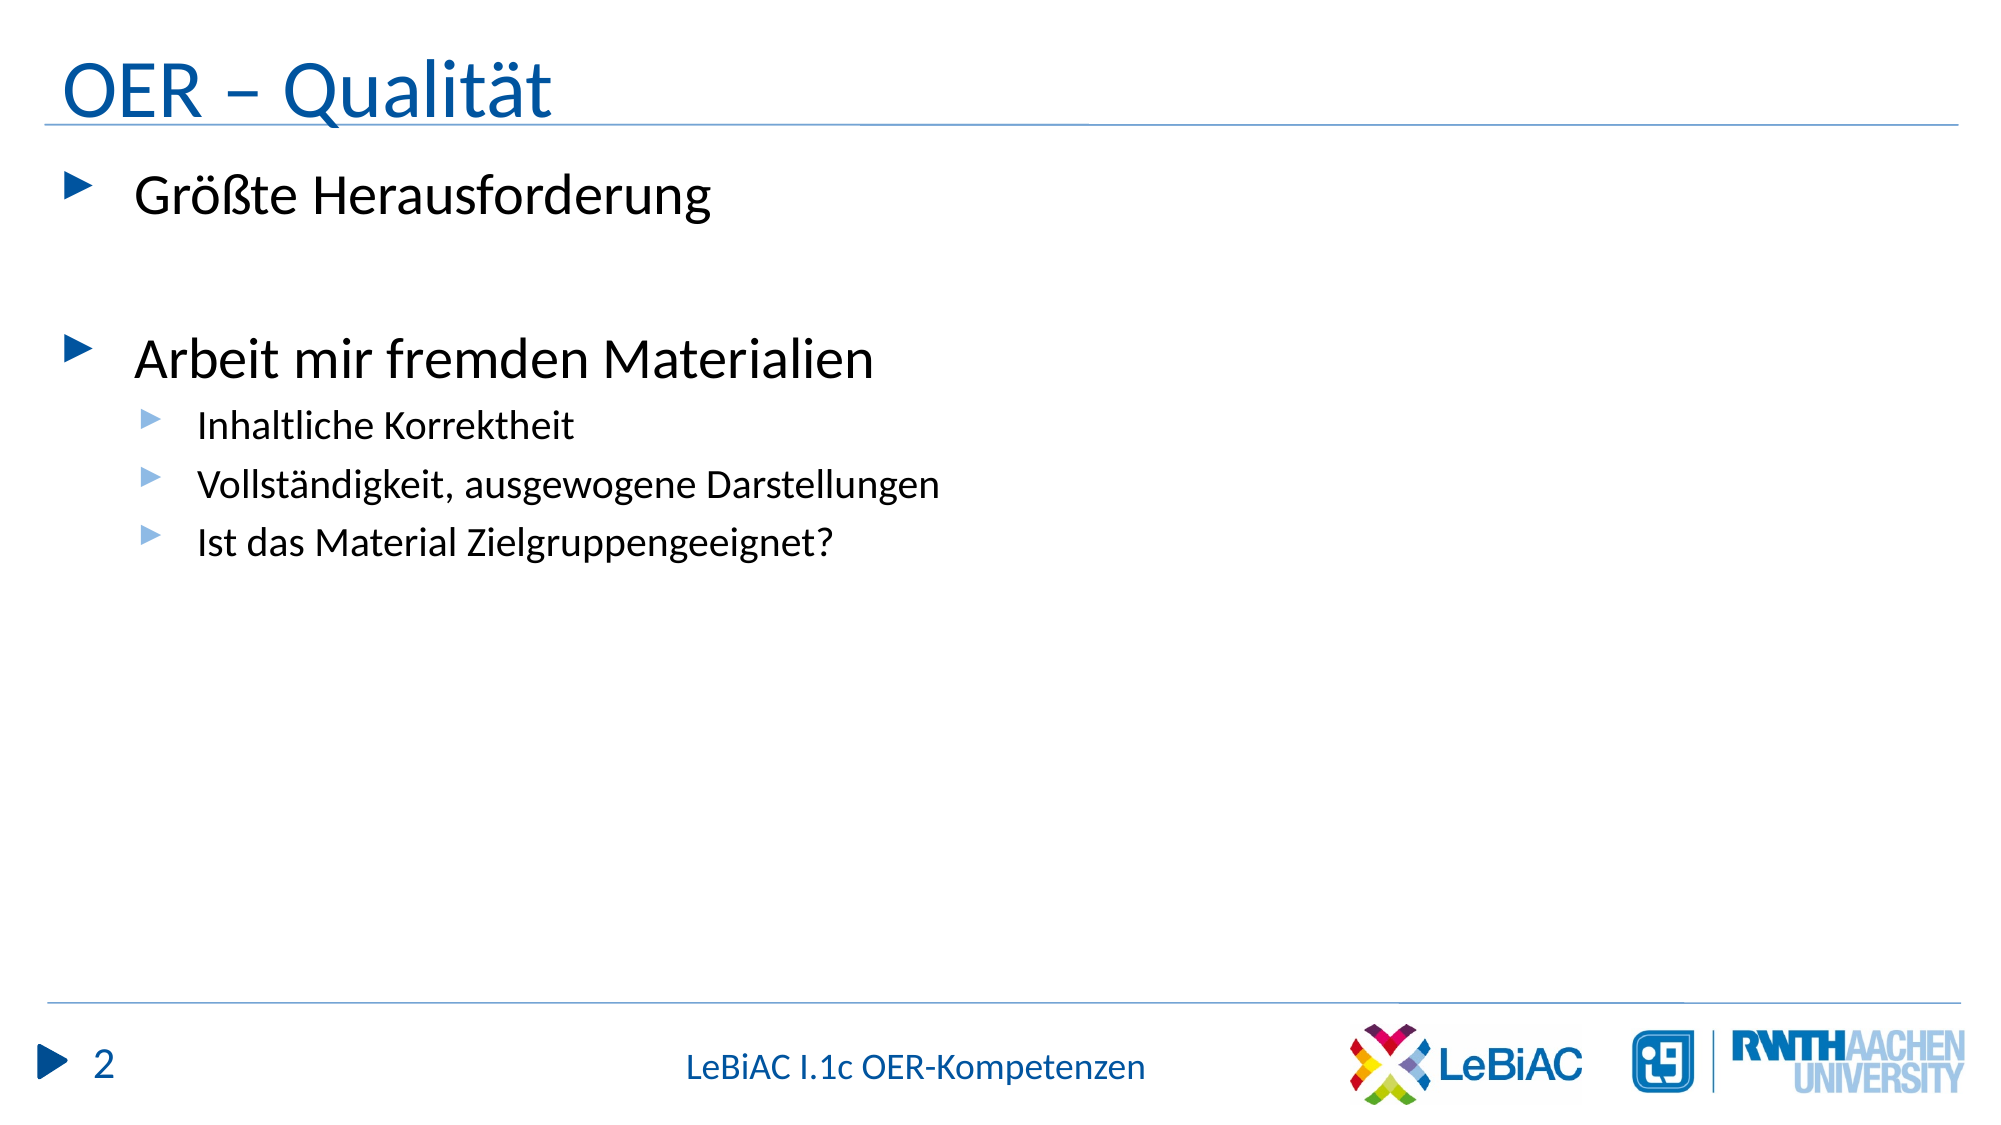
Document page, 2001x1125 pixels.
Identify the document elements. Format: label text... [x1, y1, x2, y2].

title OER – Qualität [47, 42, 1959, 125]
picture [1350, 1024, 1582, 1105]
list Größte Herausforderung Arbeit mir fremden Materialien Inhaltliche Korrektheit Vollständigkeit, ausgewogene Darstellungen Ist das Material Zielgruppengeeignet? [44, 149, 1959, 988]
picture [1631, 1028, 1966, 1094]
